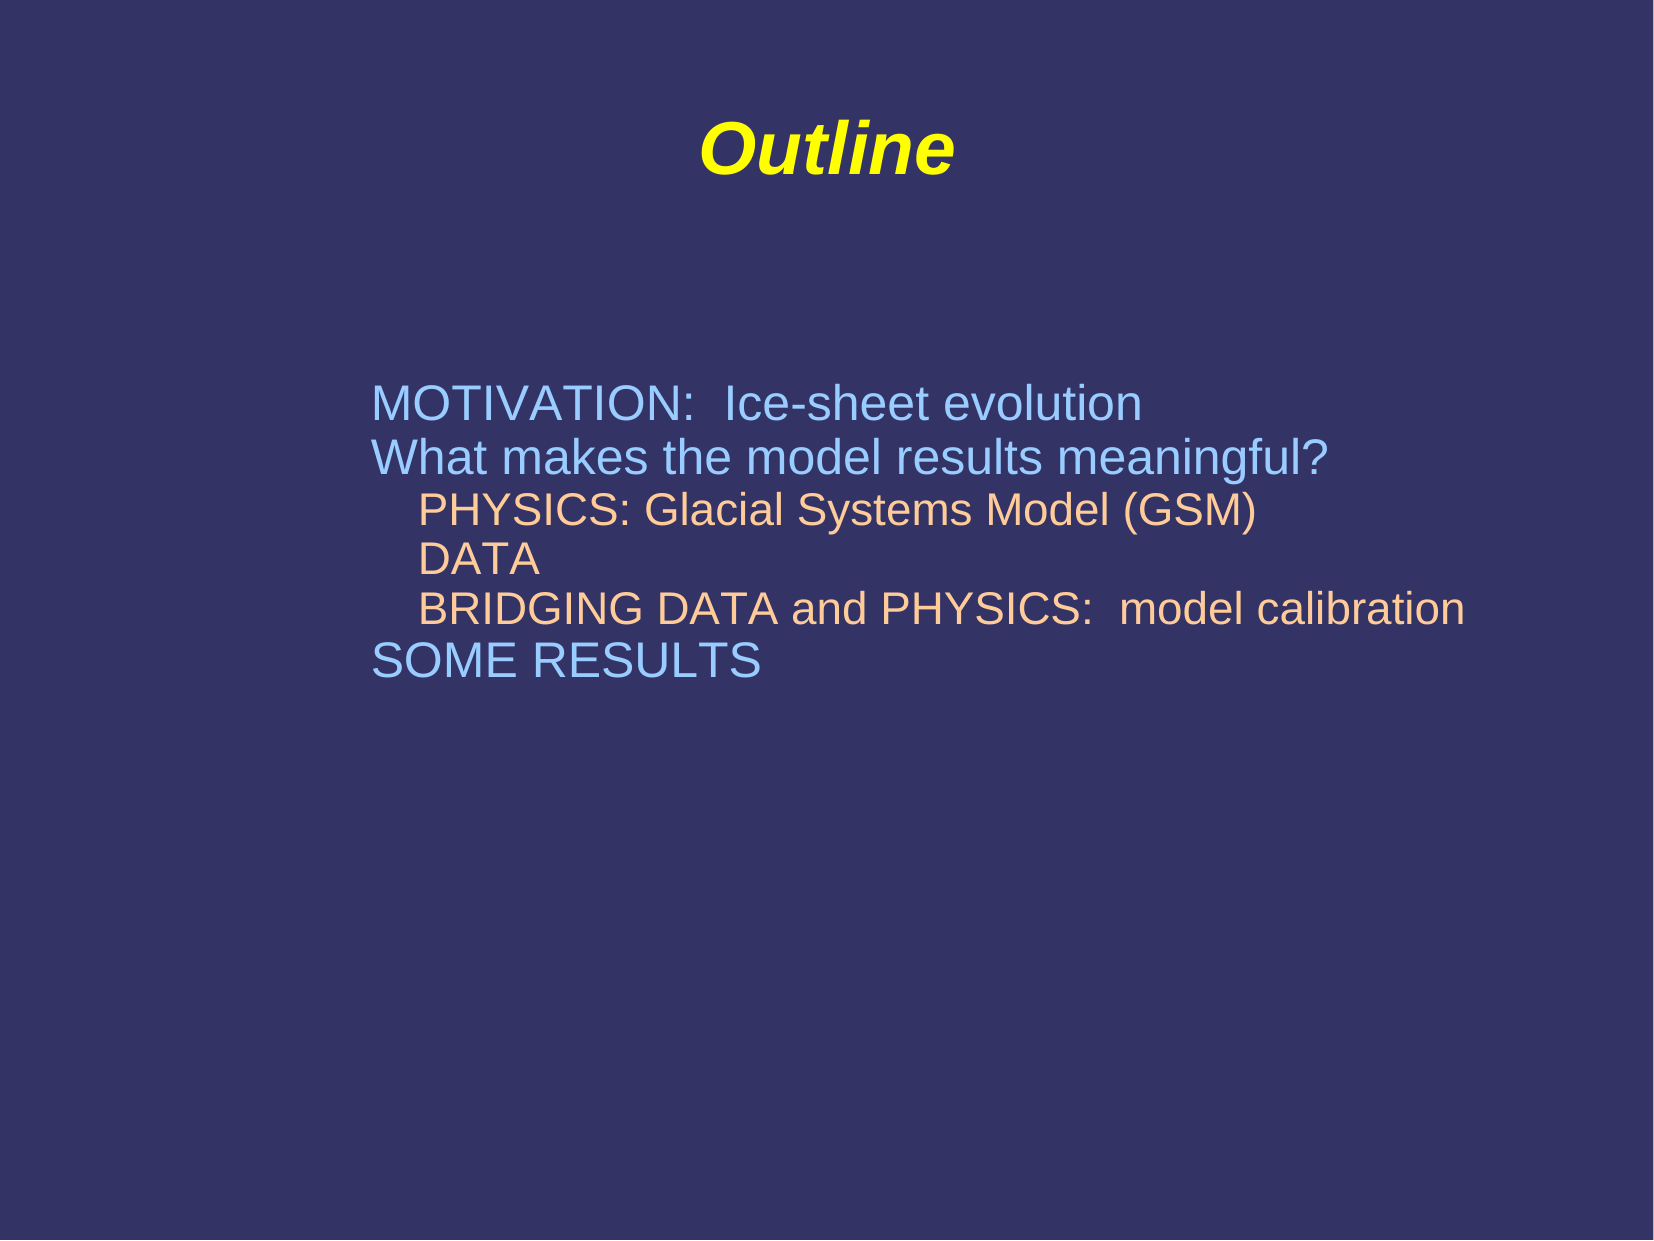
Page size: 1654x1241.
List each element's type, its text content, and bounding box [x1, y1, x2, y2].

title Outline [121, 49, 1534, 250]
list MOTIVATION: Ice-sheet evolution What makes the model results meaningful? PHYSICS: Glacial Systems Model (GSM) DATA BRIDGING DATA and PHYSICS: model calibration SOME RESULTS [359, 377, 1504, 1153]
